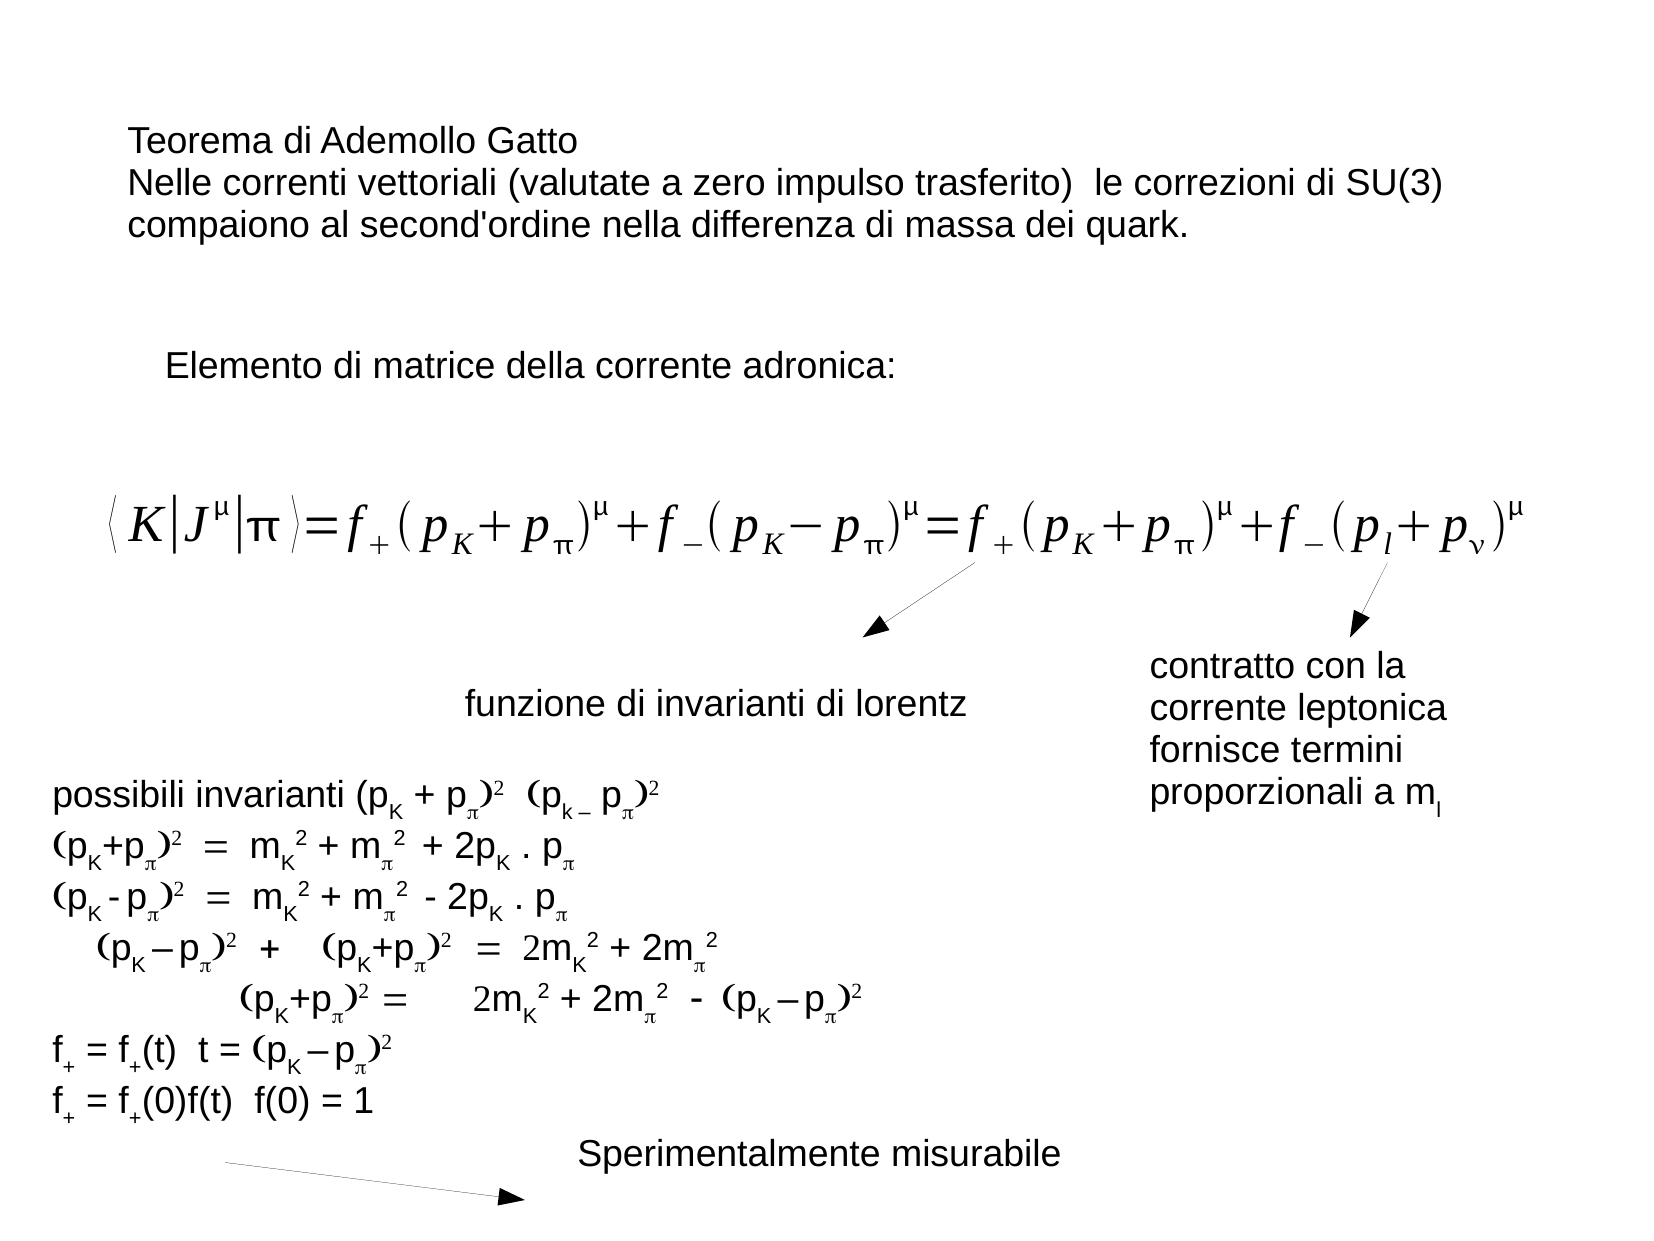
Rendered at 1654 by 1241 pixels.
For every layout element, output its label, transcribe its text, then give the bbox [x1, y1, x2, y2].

text_box possibili invarianti (pK + pp)2 (pk – pp)2 (pK+pp)2 = mK2 + mp2 + 2pK . pp (pK - pp)2 = mK2 + mp2 - 2pK . pp (pK – pp)2 + (pK+pp)2 = 2mK2 + 2mp2 (pK+pp)2 = 2mK2 + 2mp2 - (pK – pp)2 f+ = f+(t) t = (pK – pp)2 f+ = f+(0)f(t) f(0) = 1 [37, 765, 1088, 1172]
text_box Elemento di matrice della corrente adronica: [150, 337, 1388, 395]
text_box Sperimentalmente misurabile [562, 1125, 1463, 1182]
text_box funzione di invarianti di lorentz [450, 675, 1013, 732]
text_box contratto con la corrente leptonica fornisce termini proporzionali a ml [1134, 637, 1548, 830]
text_box Teorema di Ademollo Gatto Nelle correnti vettoriali (valutate a zero impulso trasferito) le correzioni di SU(3) compaiono al second'ordine nella differenza di massa dei quark. [112, 112, 1613, 254]
chart [95, 489, 1537, 562]
